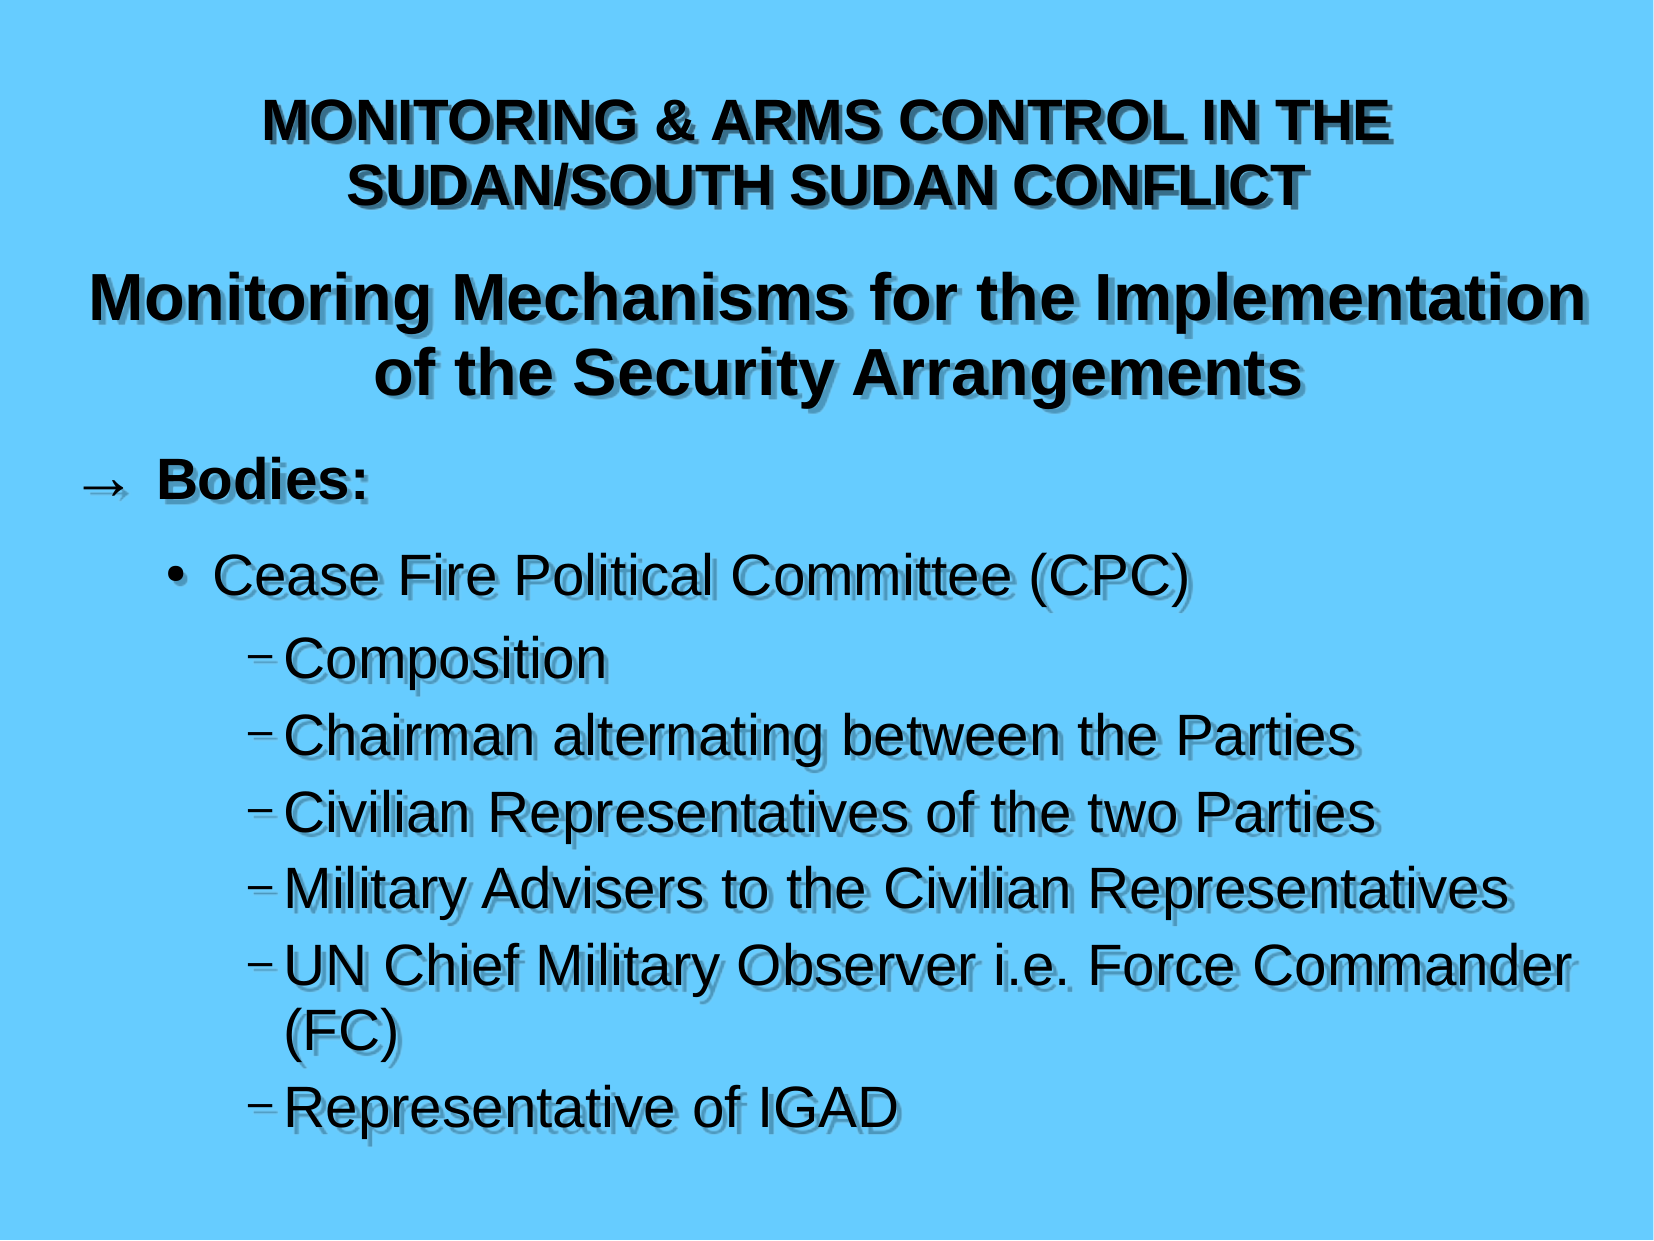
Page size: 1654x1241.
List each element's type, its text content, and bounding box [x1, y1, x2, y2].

title MONITORING & ARMS CONTROL IN THE SUDAN/SOUTH SUDAN CONFLICT [82, 49, 1571, 257]
list Monitoring Mechanisms for the Implementation of the Security Arrangements → Bodies: Cease Fire Political Committee (CPC) Composition Chairman alternating between the Parties Civilian Representatives of the two Parties Military Advisers to the Civilian Representatives UN Chief Military Observer i.e. Force Commander (FC) Representative of IGAD [0, 259, 1607, 1241]
